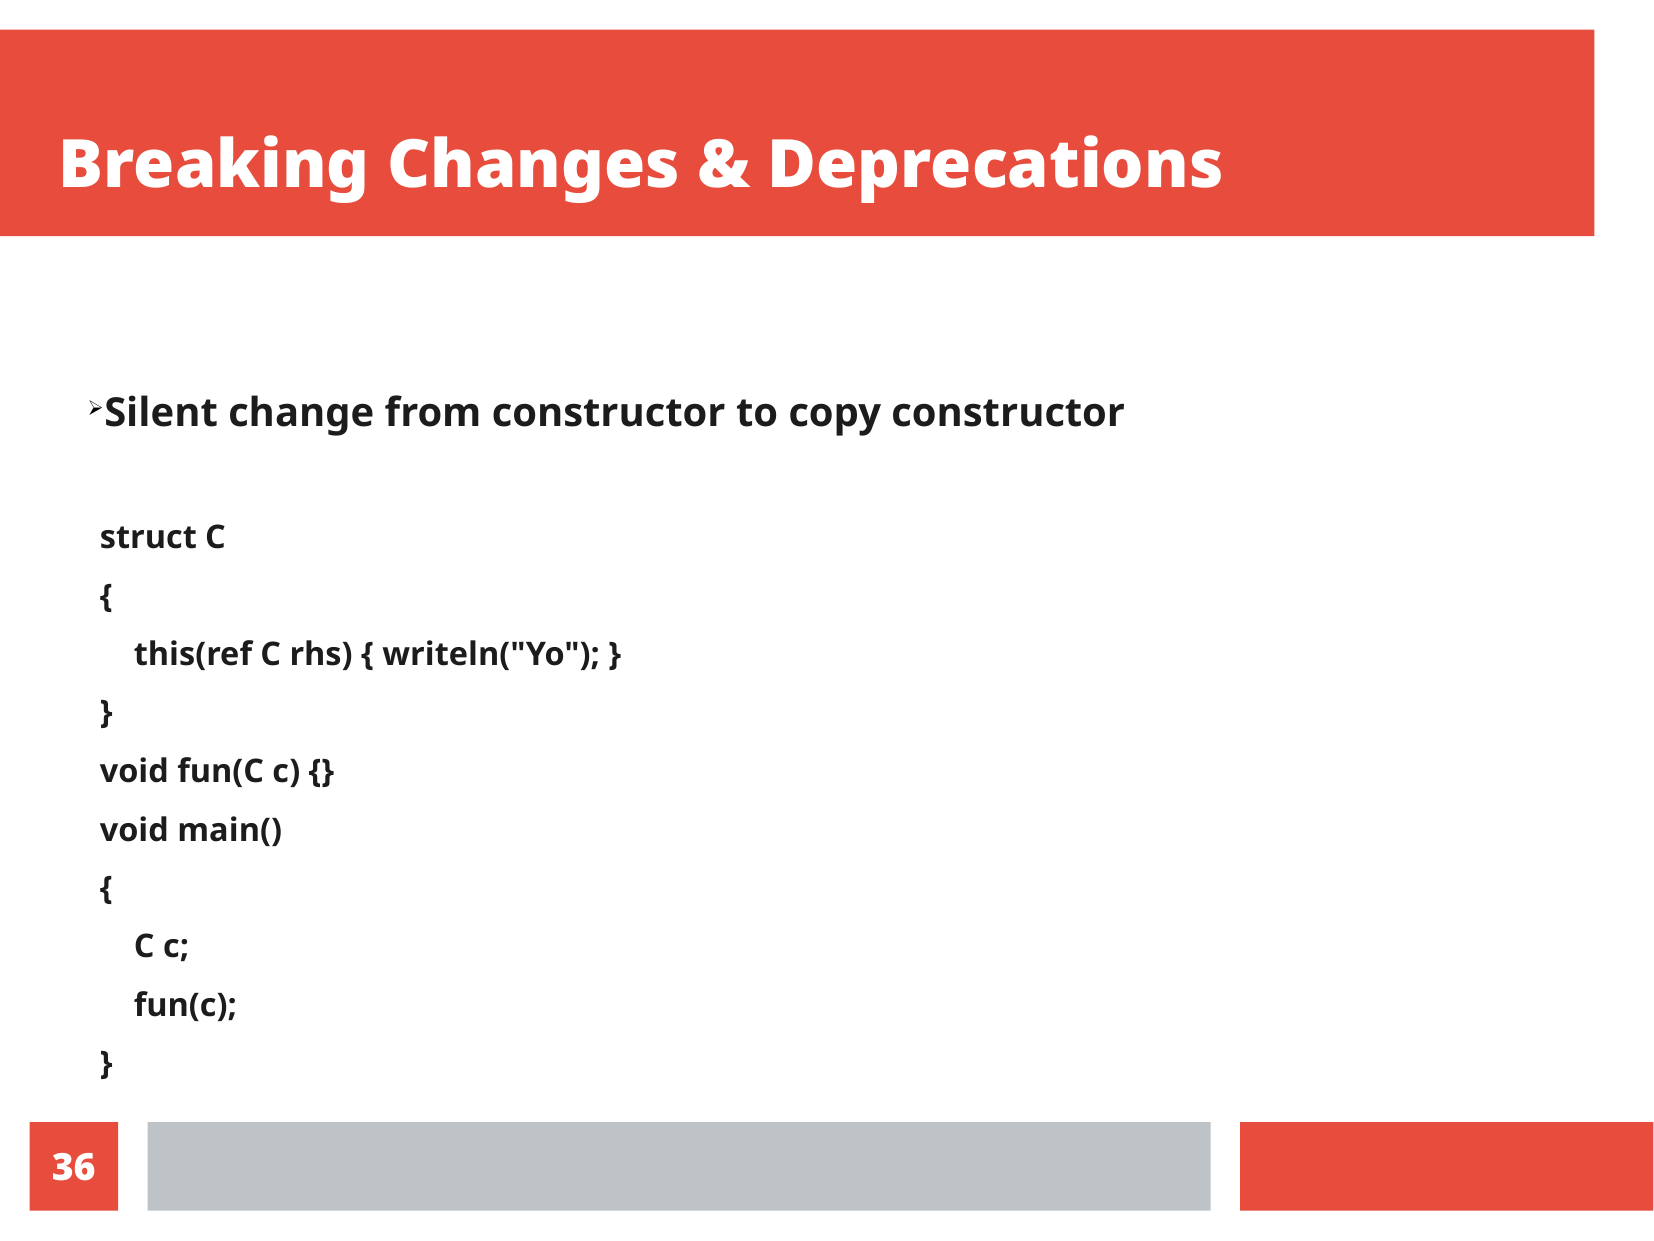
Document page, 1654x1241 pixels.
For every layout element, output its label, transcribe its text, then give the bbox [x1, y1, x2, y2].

title Breaking Changes & Deprecations [59, 59, 1595, 207]
list Silent change from constructor to copy constructor struct C { this(ref C rhs) { writeln("Yo"); } } void fun(C c) {} void main() { C c; fun(c); } [59, 324, 1565, 1093]
